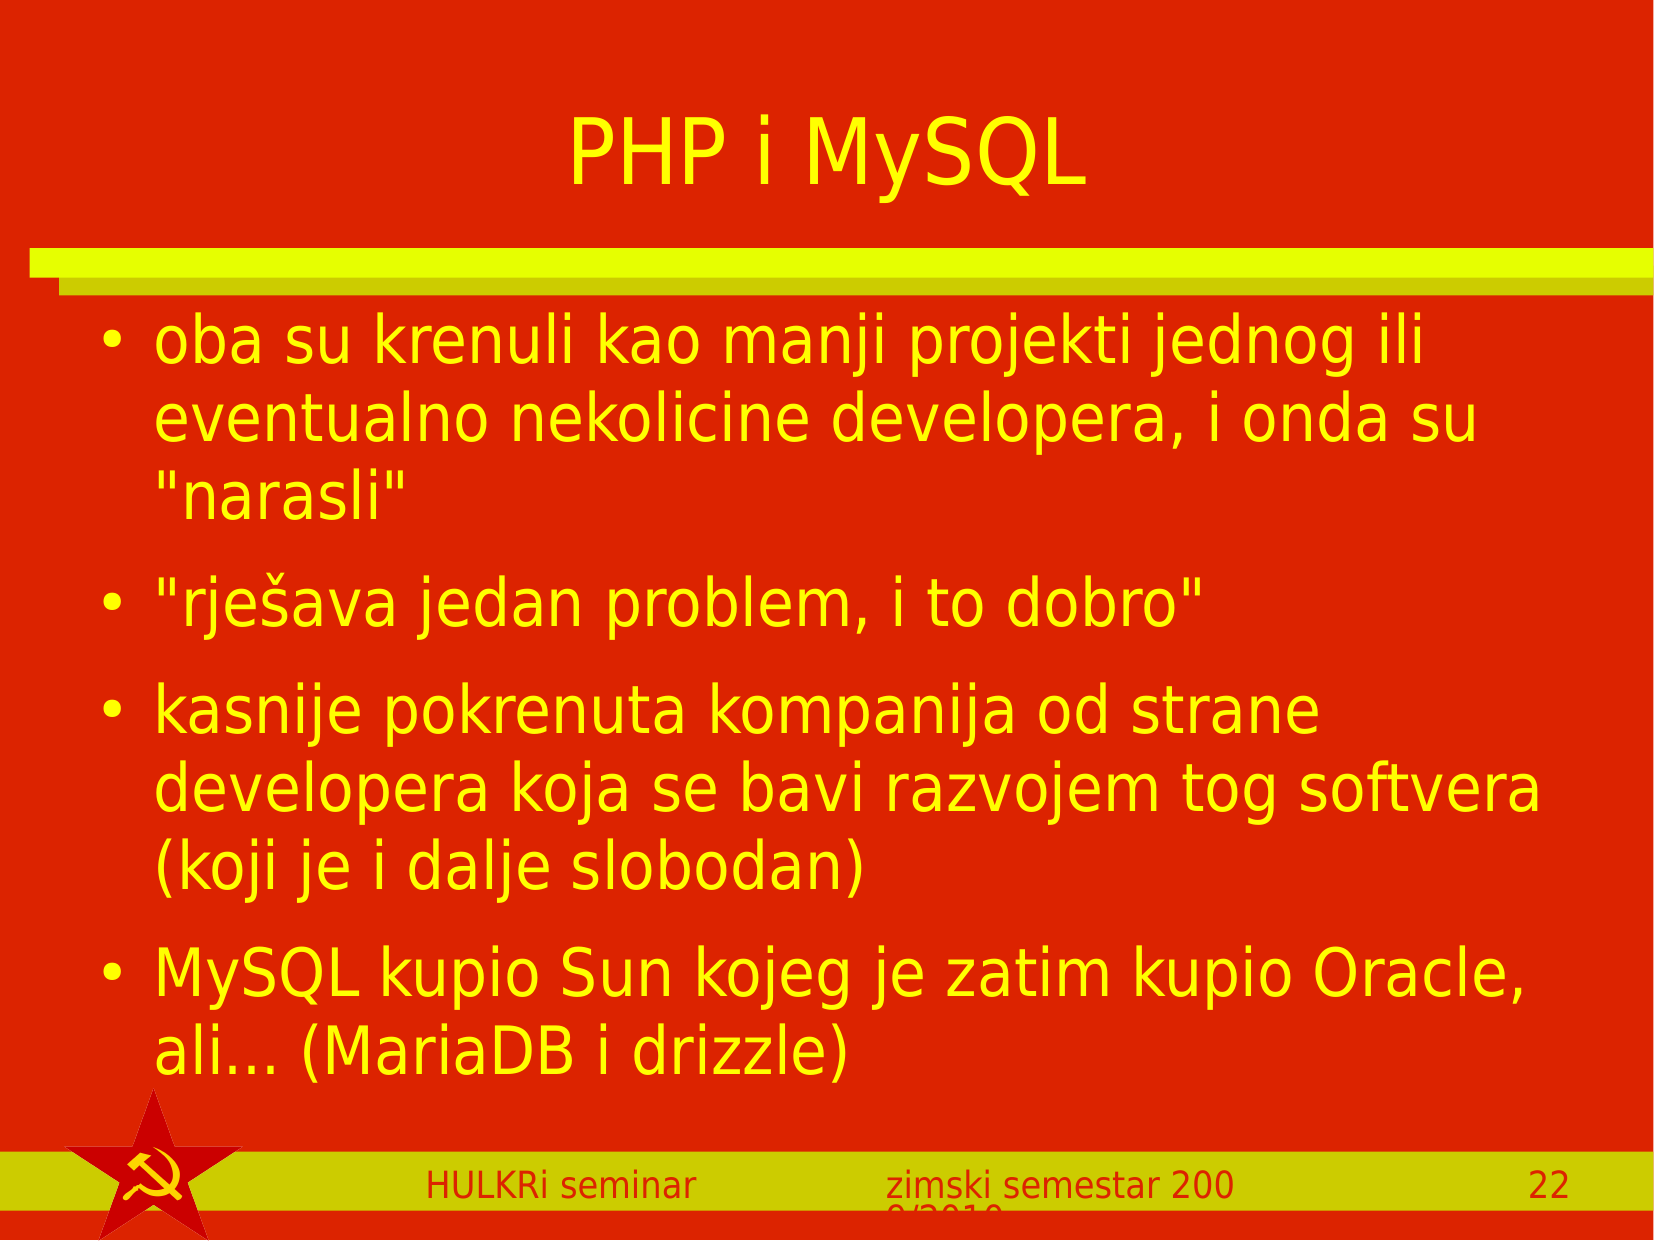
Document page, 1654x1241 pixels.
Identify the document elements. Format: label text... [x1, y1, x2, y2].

picture [64, 1088, 243, 1241]
title PHP i MySQL [82, 49, 1571, 257]
list oba su krenuli kao manji projekti jednog ili eventualno nekolicine developera, i onda su "narasli" "rješava jedan problem, i to dobro" kasnije pokrenuta kompanija od strane developera koja se bavi razvojem tog softvera (koji je i dalje slobodan) MySQL kupio Sun kojeg je zatim kupio Oracle, ali... (MariaDB i drizzle) [82, 302, 1571, 1106]
